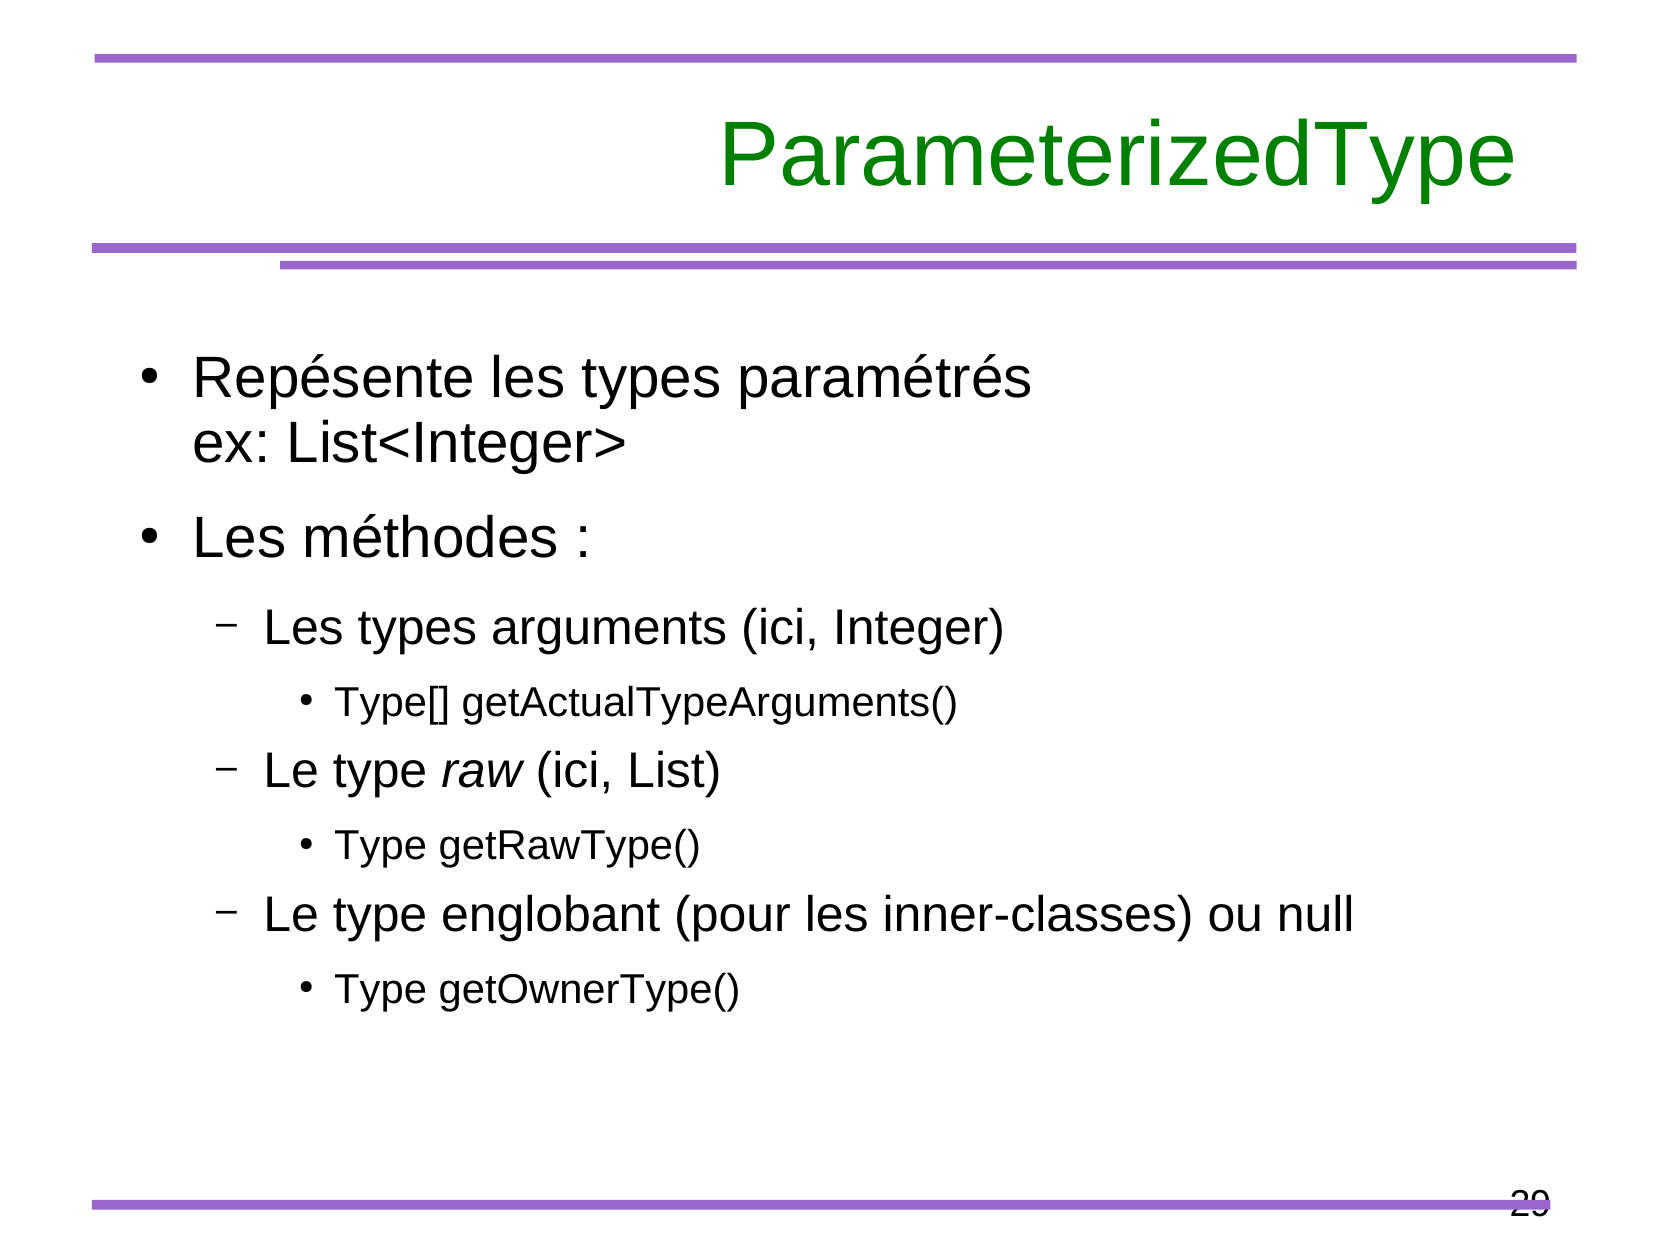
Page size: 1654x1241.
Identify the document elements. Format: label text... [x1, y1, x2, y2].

title ParameterizedType [121, 42, 1534, 265]
list Repésente les types paramétrés ex: List<Integer> Les méthodes : Les types arguments (ici, Integer) Type[] getActualTypeArguments() Le type raw (ici, List) Type getRawType() Le type englobant (pour les inner-classes) ou null Type getOwnerType() [121, 344, 1534, 1127]
